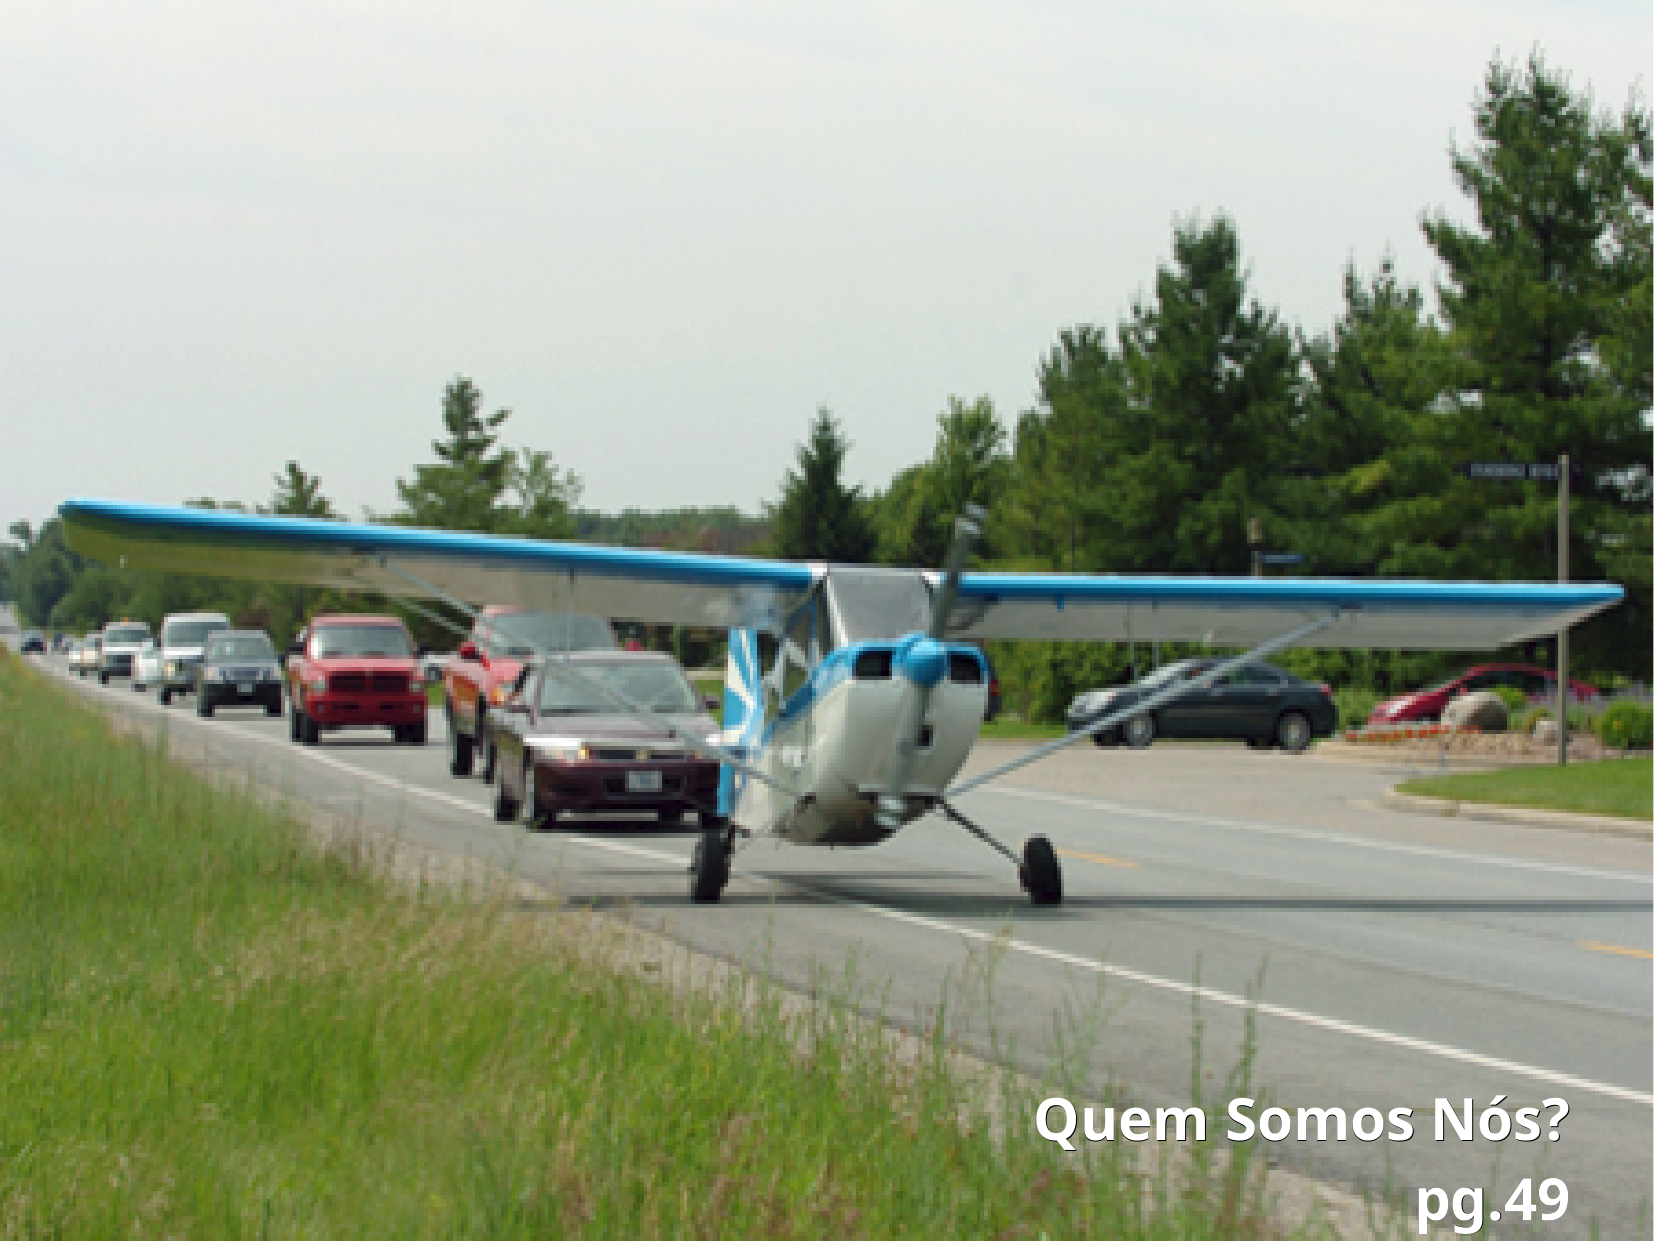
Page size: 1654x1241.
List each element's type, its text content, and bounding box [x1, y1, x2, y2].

list Quem Somos Nós? pg.49 [82, 717, 1571, 1093]
picture [0, 0, 1654, 1241]
